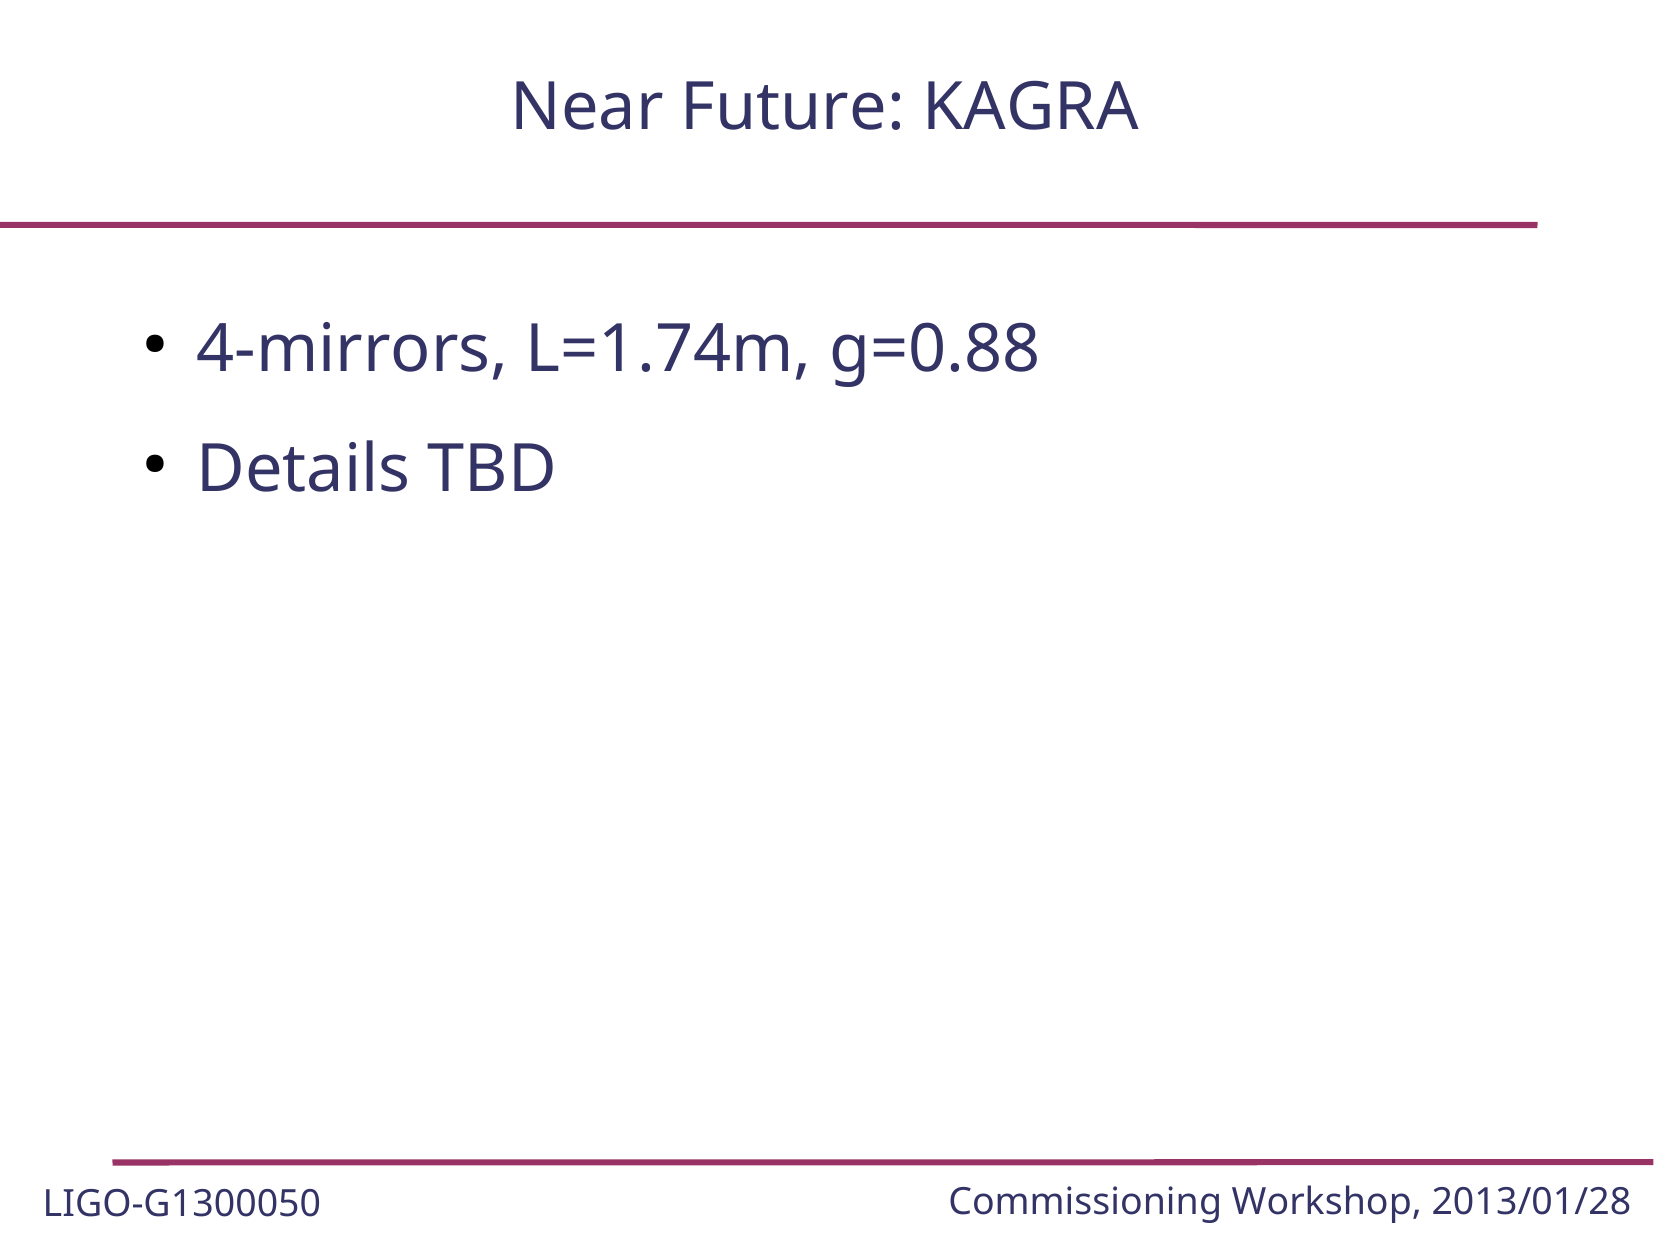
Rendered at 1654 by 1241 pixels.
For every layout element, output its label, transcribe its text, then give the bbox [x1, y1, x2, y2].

list 4-mirrors, L=1.74m, g=0.88 Details TBD [125, 300, 1538, 1020]
title Near Future: KAGRA [187, 0, 1463, 208]
